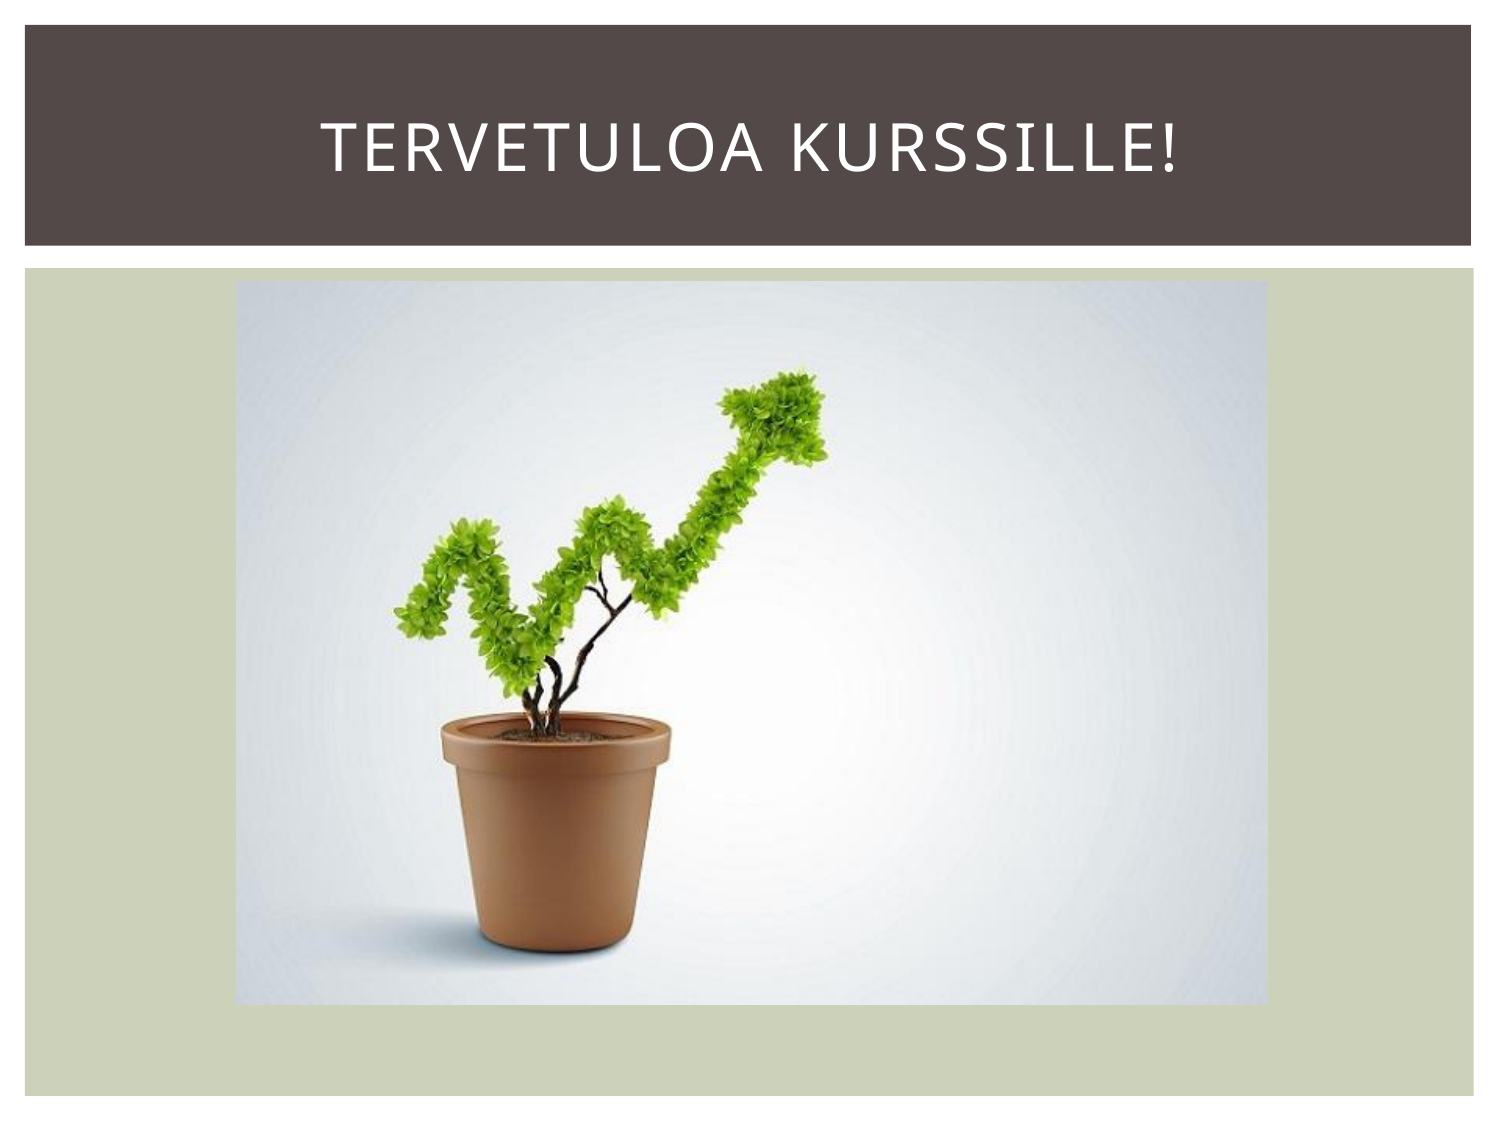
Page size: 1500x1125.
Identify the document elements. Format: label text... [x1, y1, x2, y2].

title Tervetuloa kurssille! [62, 58, 1438, 232]
picture [236, 281, 1268, 1005]
